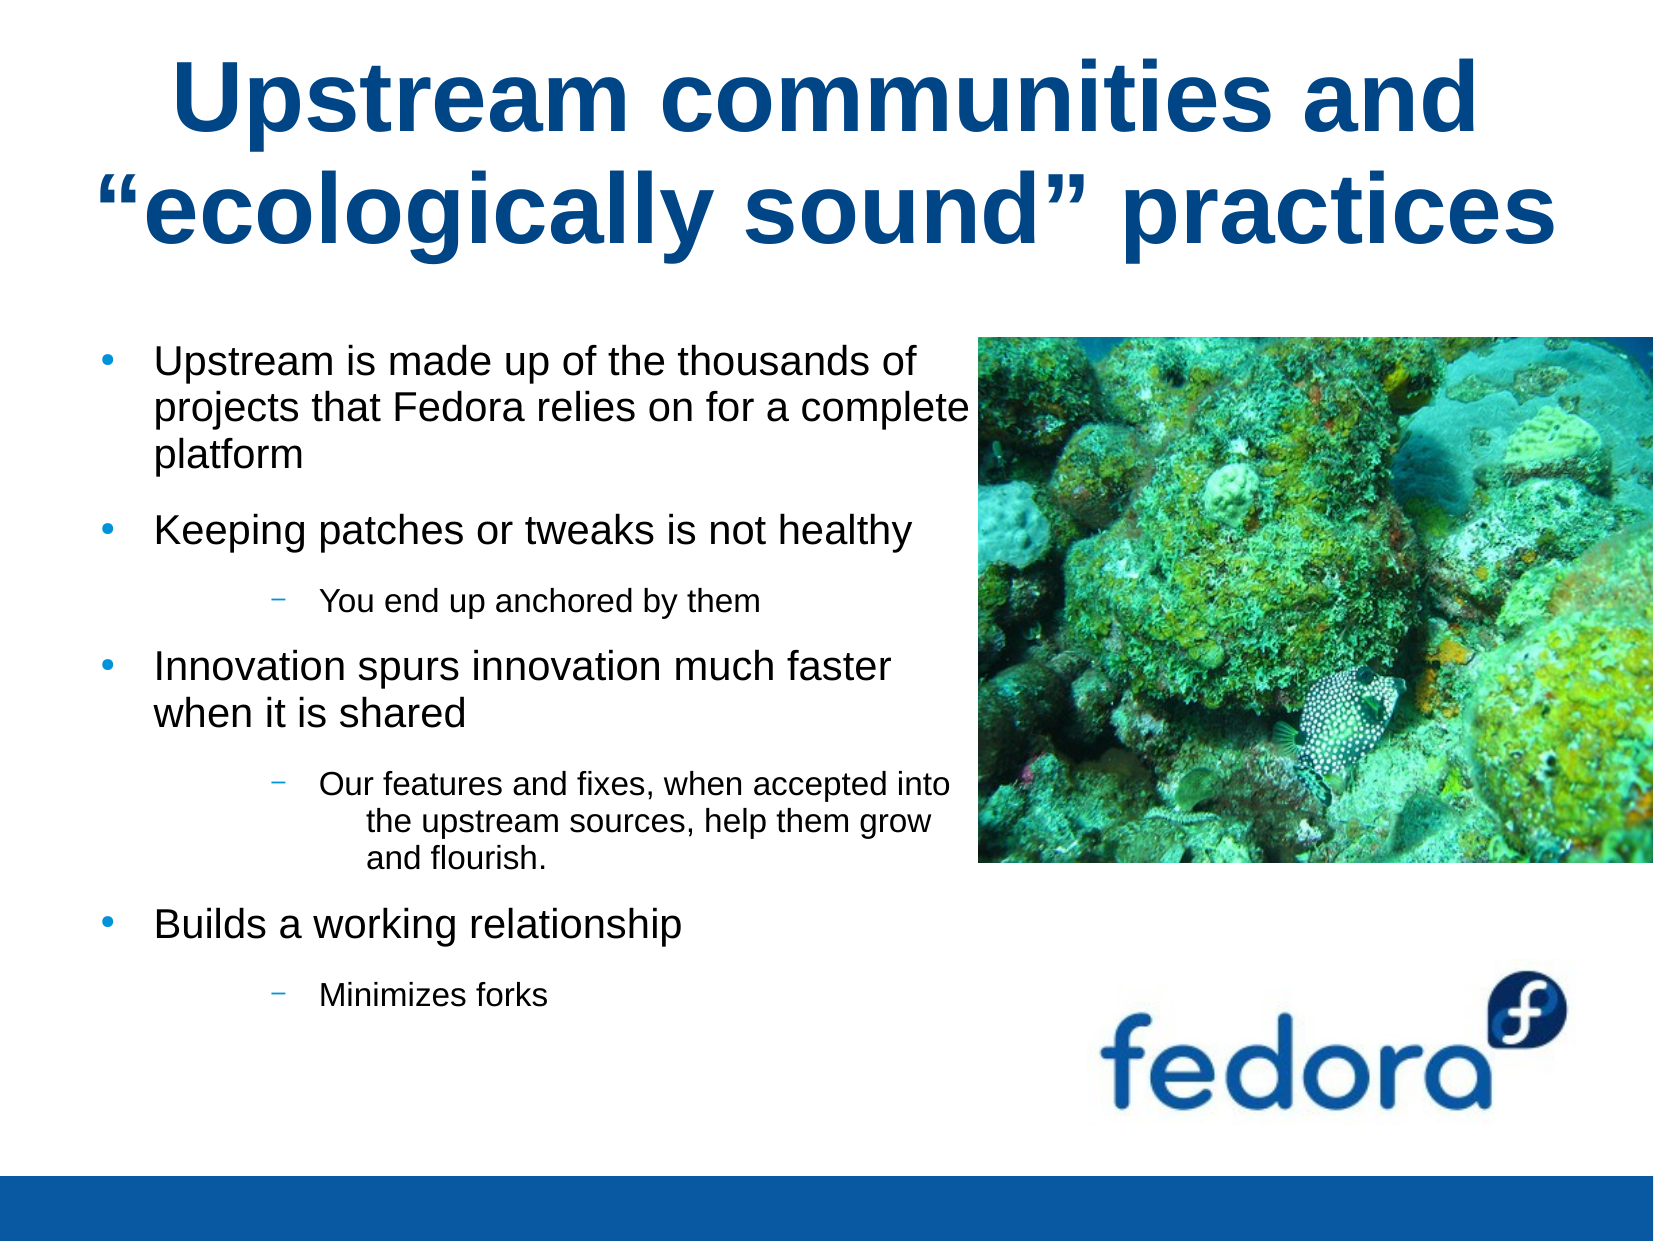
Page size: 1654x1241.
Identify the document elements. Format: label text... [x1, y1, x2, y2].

picture [0, 0, 1654, 1241]
list Upstream is made up of the thousands of projects that Fedora relies on for a complete platform Keeping patches or tweaks is not healthy You end up anchored by them Innovation spurs innovation much faster when it is shared Our features and fixes, when accepted into the upstream sources, help them grow and flourish. Builds a working relationship Minimizes forks [82, 337, 976, 1157]
title Upstream communities and “ecologically sound” practices [82, 41, 1571, 265]
picture [1646, 360, 1654, 365]
